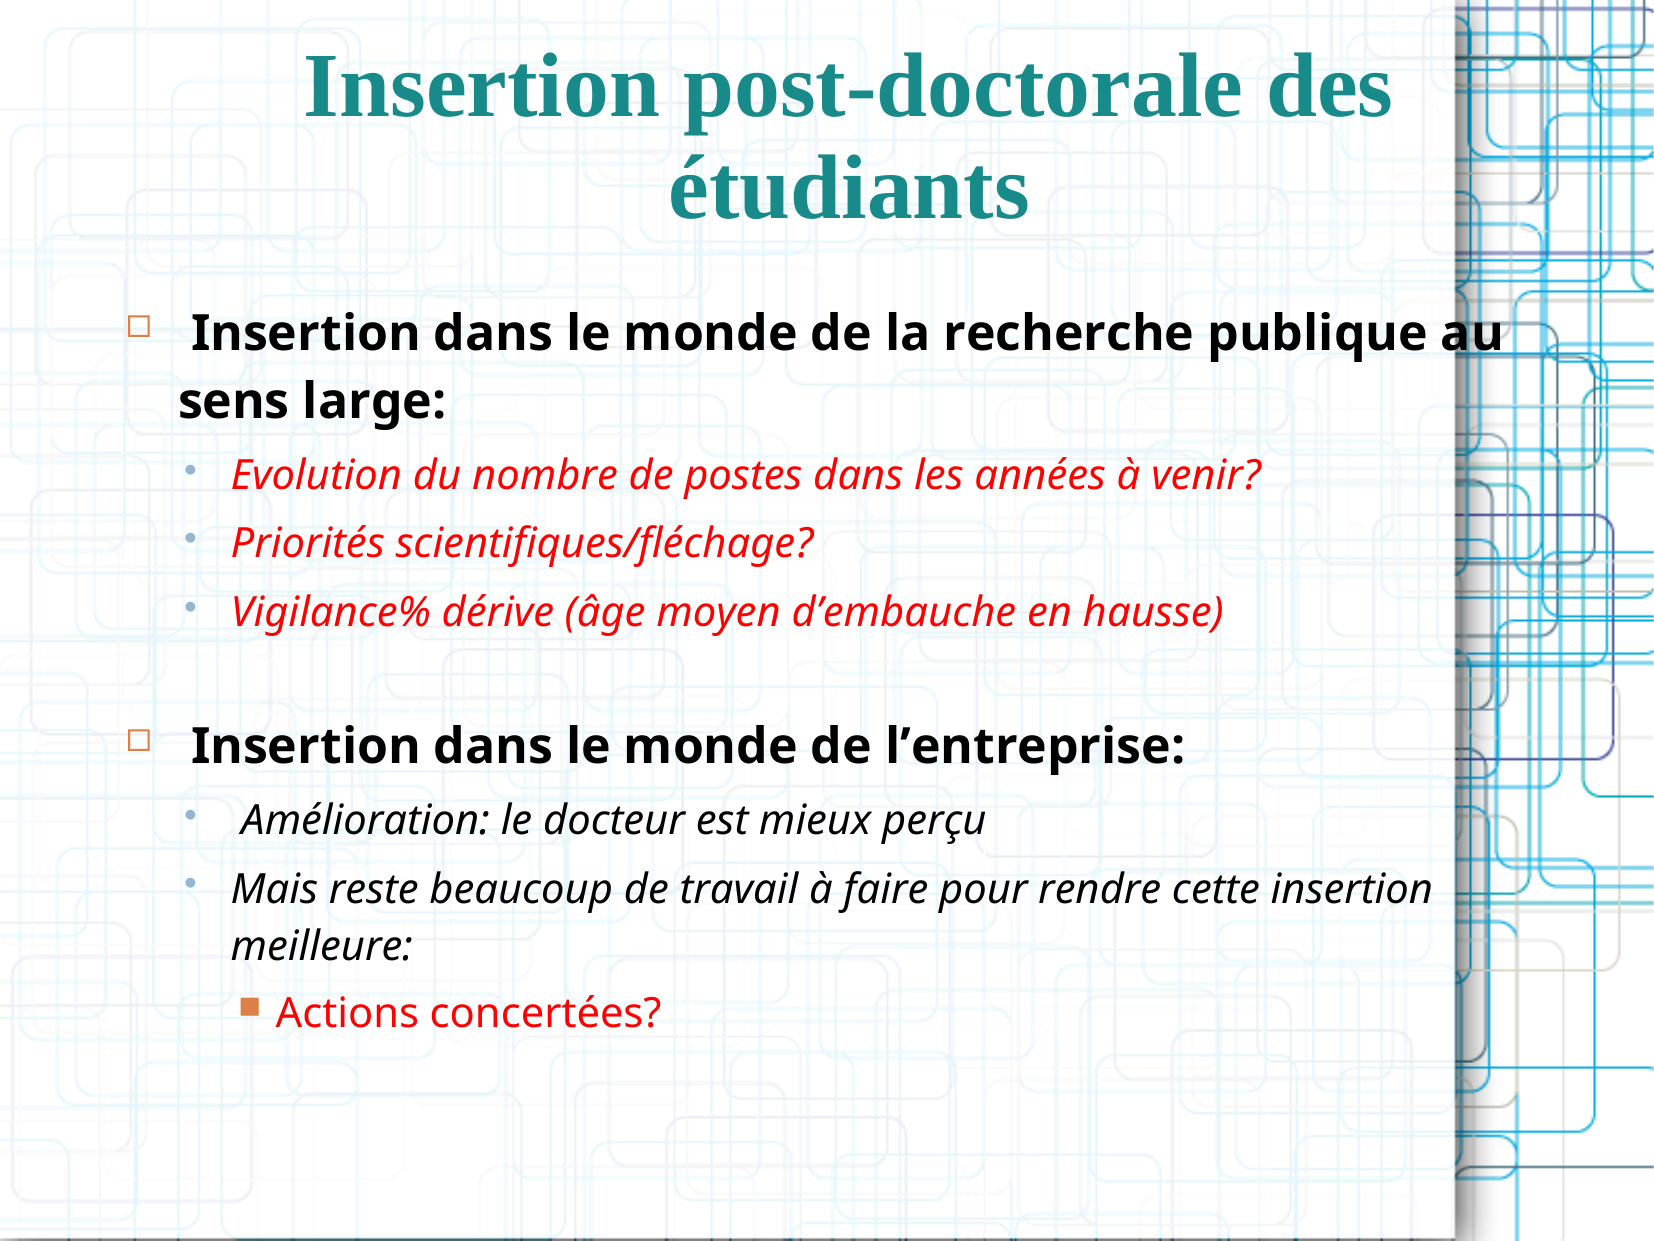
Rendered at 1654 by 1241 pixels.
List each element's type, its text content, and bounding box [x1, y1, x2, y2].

list Insertion dans le monde de la recherche publique au sens large: Evolution du nombre de postes dans les années à venir? Priorités scientifiques/fléchage? Vigilance% dérive (âge moyen d’embauche en hausse) Insertion dans le monde de l’entreprise: Amélioration: le docteur est mieux perçu Mais reste beaucoup de travail à faire pour rendre cette insertion meilleure: Actions concertées? [110, 289, 1586, 1103]
picture [0, 0, 1654, 1241]
title Insertion post-doctorale des étudiants [123, 95, 1576, 178]
